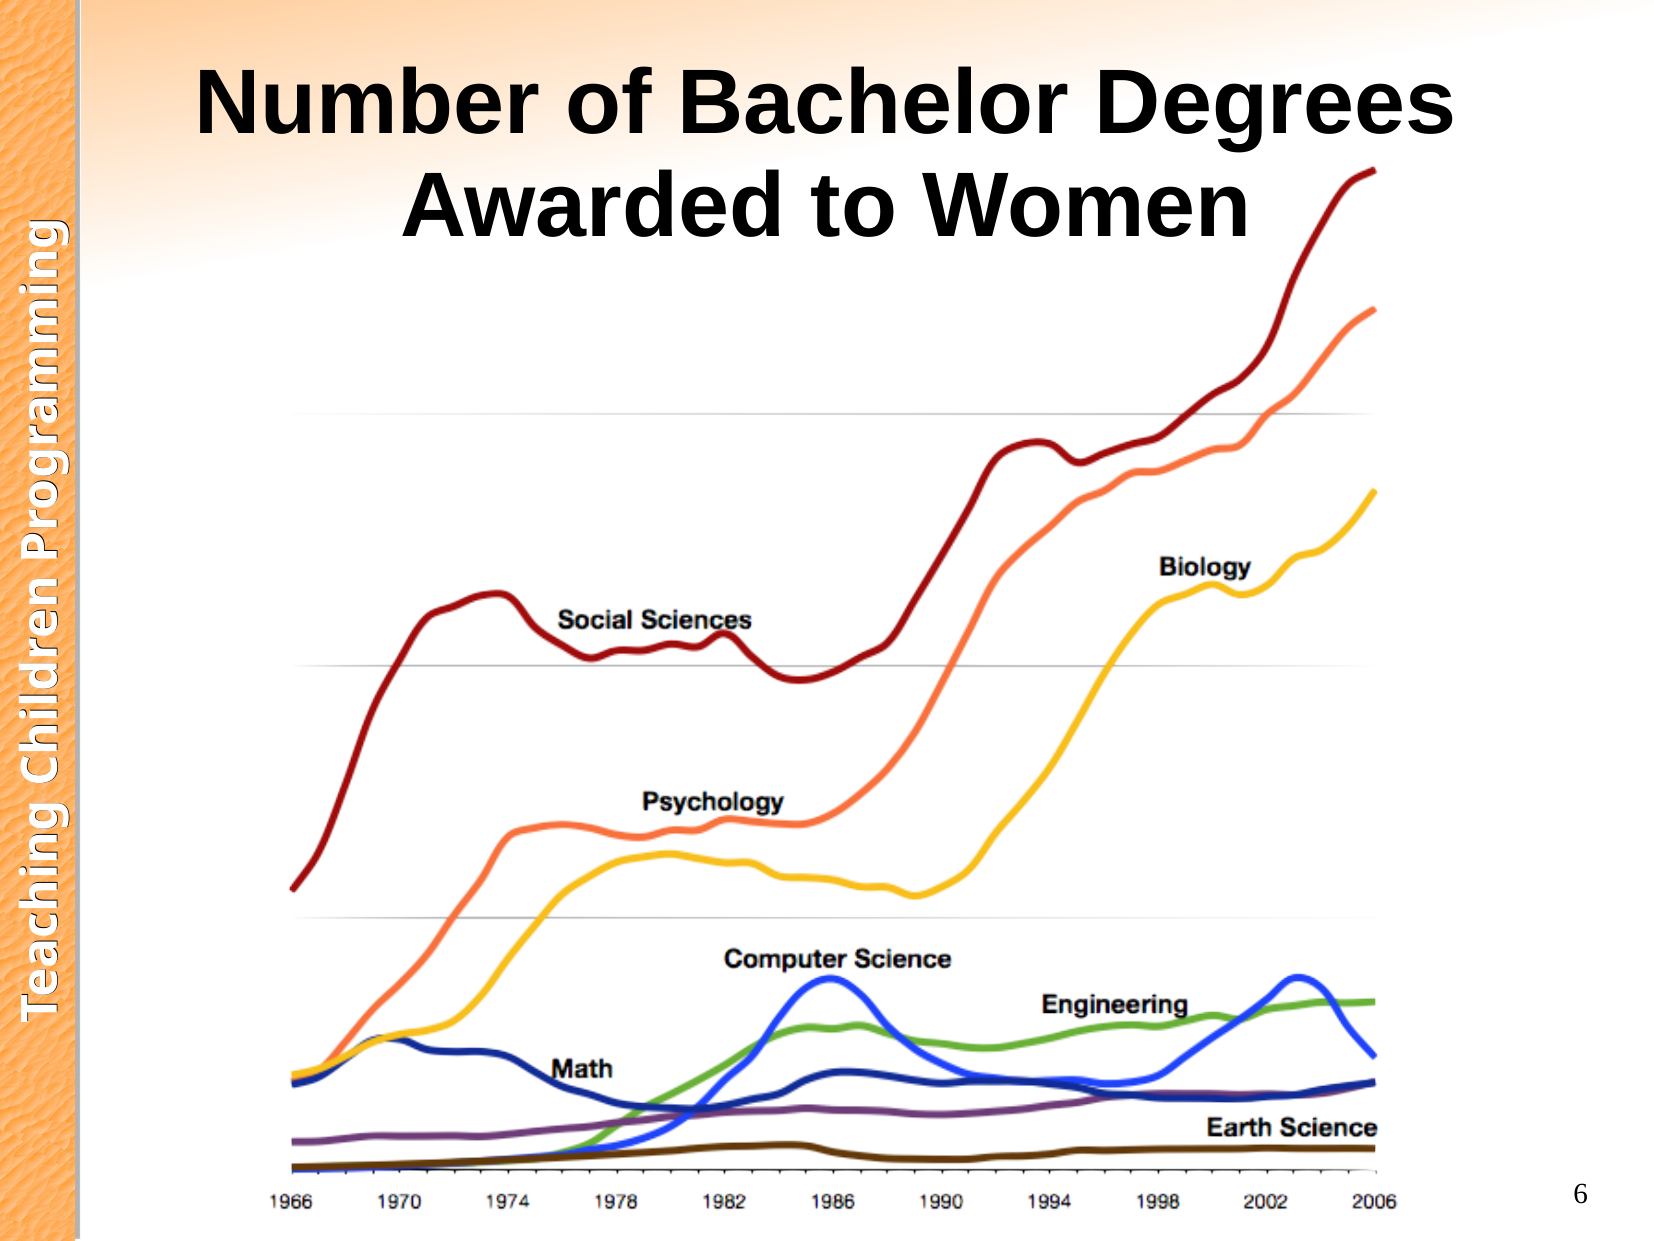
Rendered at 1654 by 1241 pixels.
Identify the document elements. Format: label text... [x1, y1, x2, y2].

picture [266, 164, 1398, 1211]
title Number of Bachelor Degrees Awarded to Women [82, 49, 1571, 257]
picture [0, 0, 75, 1241]
